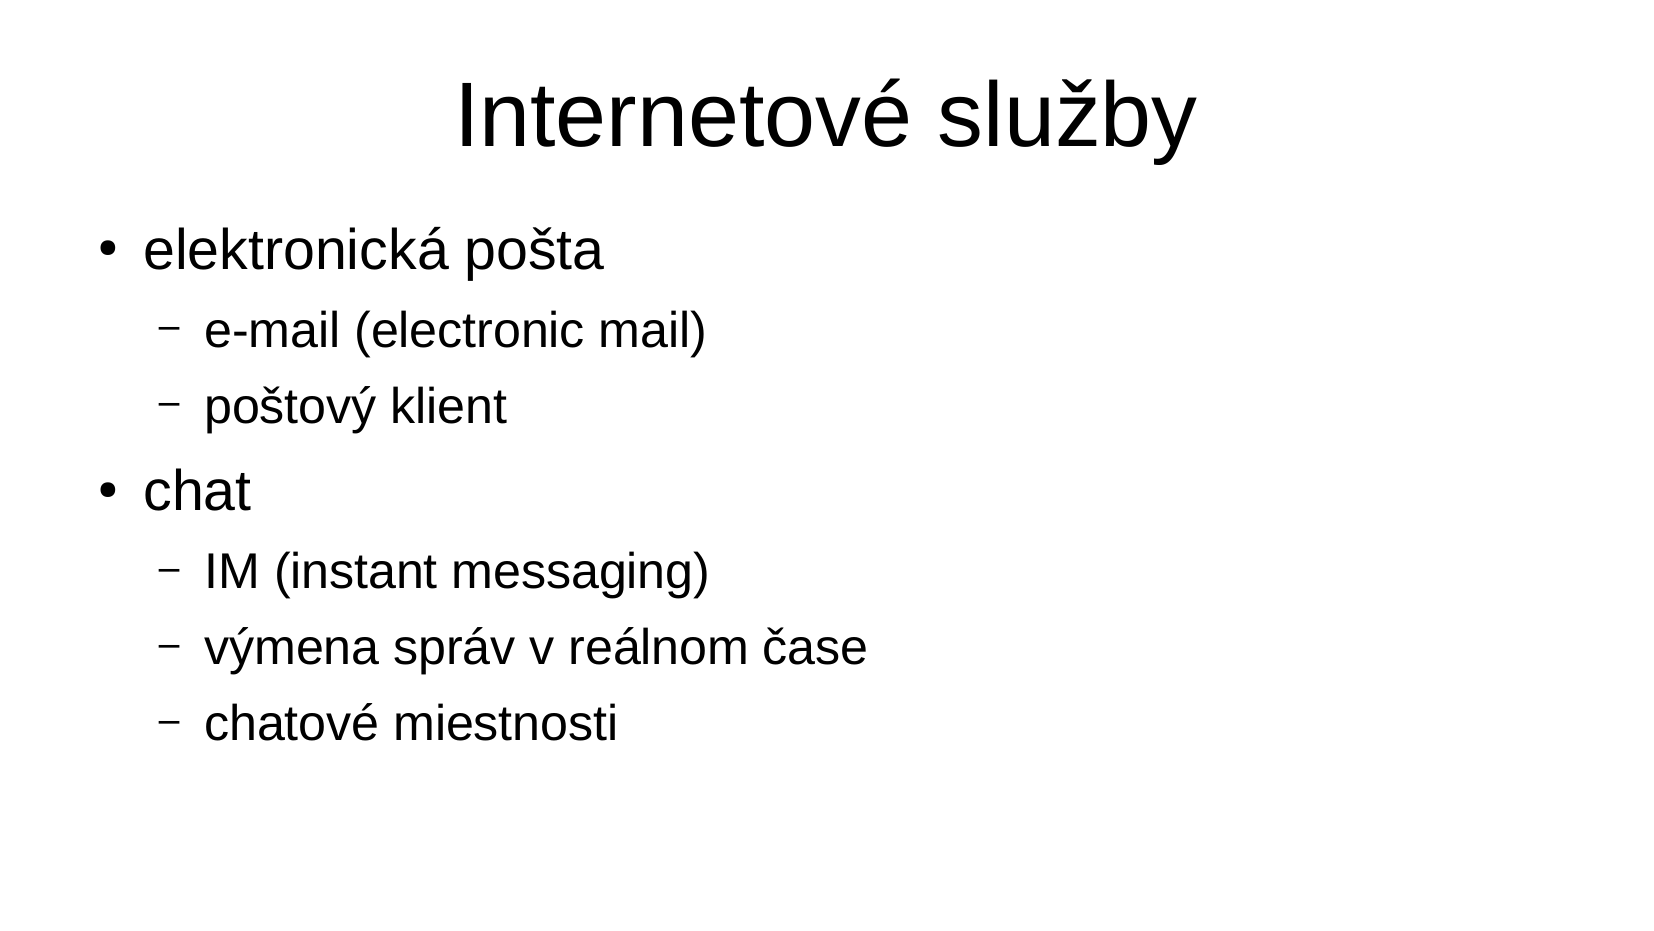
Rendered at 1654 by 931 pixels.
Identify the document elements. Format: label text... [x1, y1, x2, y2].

title Internetové služby [82, 37, 1571, 193]
list elektronická pošta e-mail (electronic mail) poštový klient chat IM (instant messaging) výmena správ v reálnom čase chatové miestnosti [82, 217, 1571, 758]
